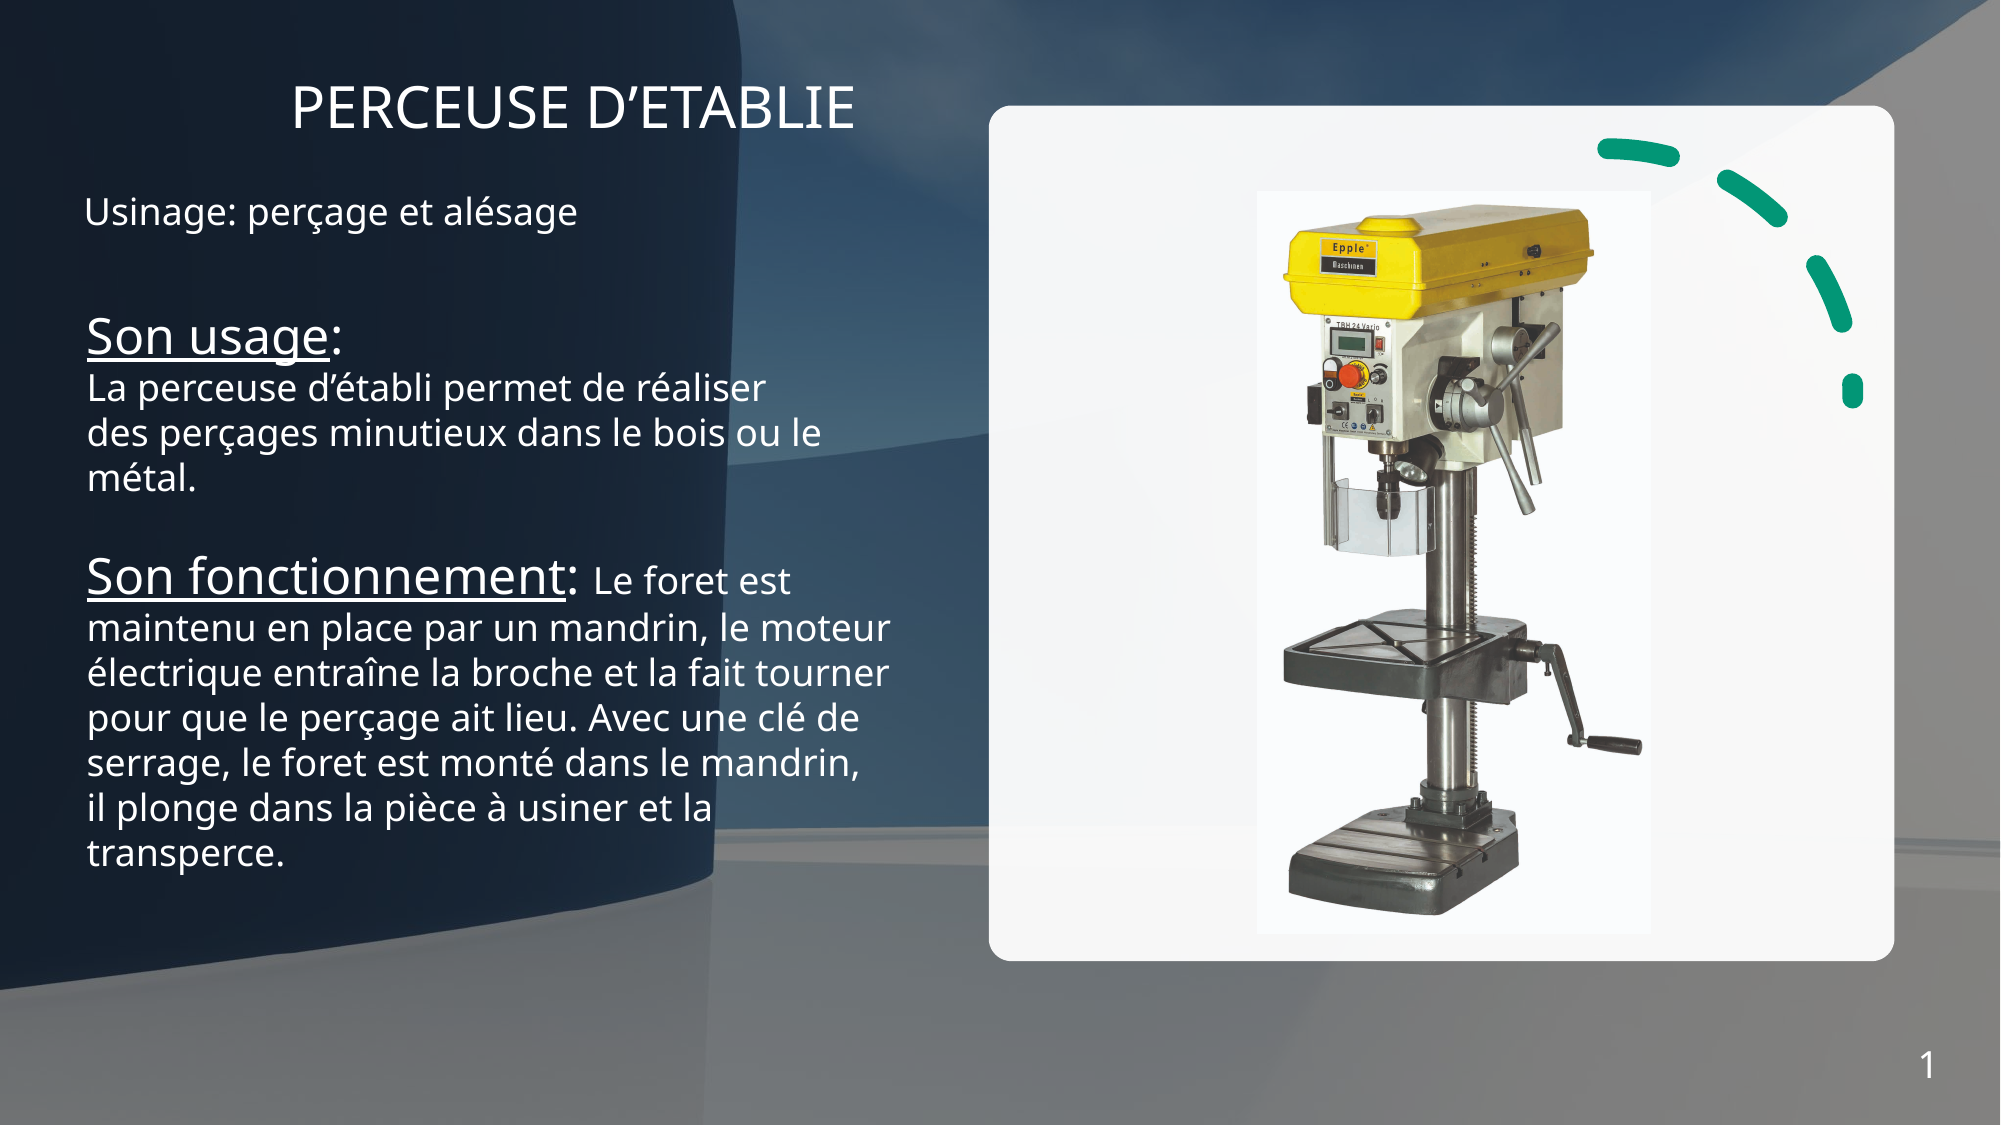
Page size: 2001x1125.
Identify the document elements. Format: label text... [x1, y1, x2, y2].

text_box 1 [1902, 1033, 2000, 1095]
text_box Son usage: La perceuse d’établi permet de réaliser des perçages minutieux dans le bois ou le métal. Son fonctionnement: Le foret est maintenu en place par un mandrin, le moteur électrique entraîne la broche et la fait tourner pour que le perçage ait lieu. Avec une clé de serrage, le foret est monté dans le mandrin, il plonge dans la pièce à usiner et la transperce. [71, 296, 922, 797]
picture [0, 0, 2000, 1125]
text_box Usinage: perçage et alésage [68, 180, 660, 242]
text_box PERCEUSE D’ETABLIE [275, 62, 922, 149]
text_box [988, 105, 1895, 962]
